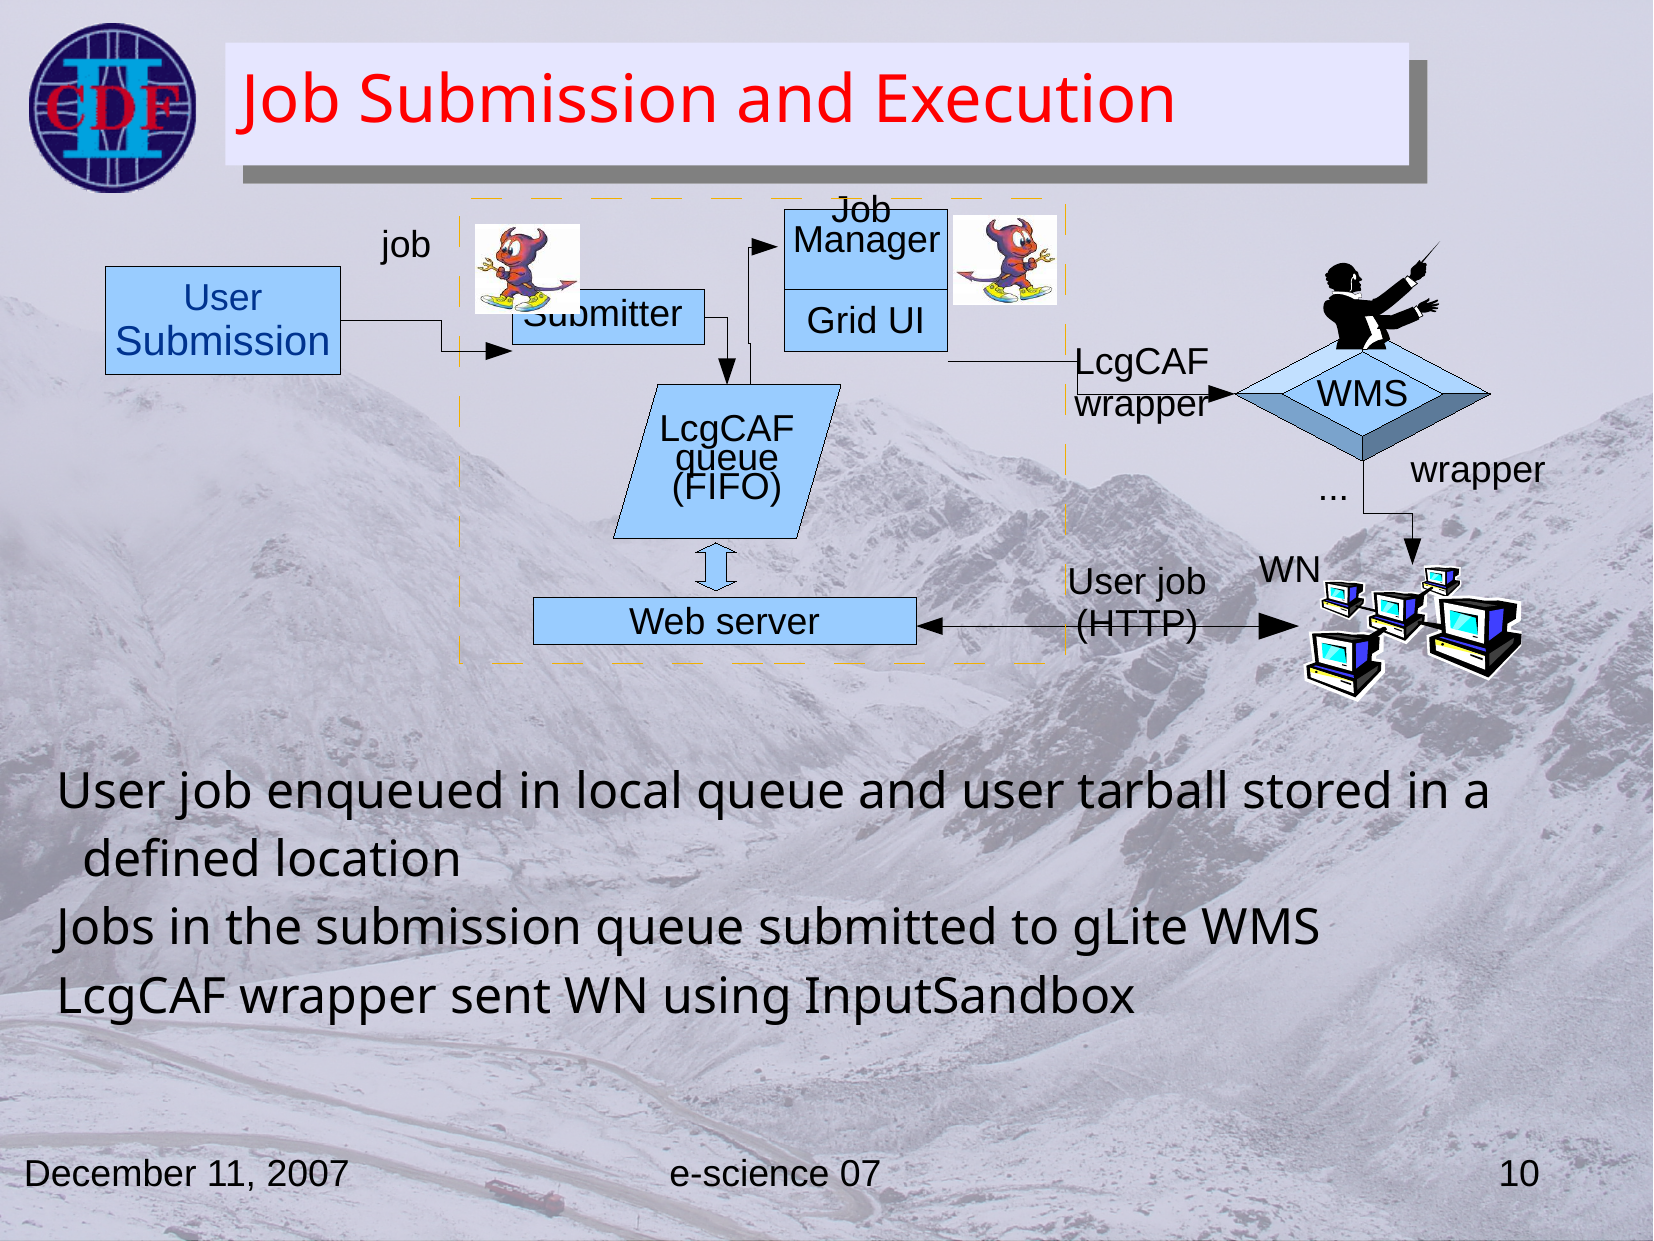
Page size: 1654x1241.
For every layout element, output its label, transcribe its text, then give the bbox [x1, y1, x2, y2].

text_box December 11, 2007 [11, 1144, 362, 1229]
text_box e-science 07 [655, 1144, 896, 1229]
text_box Web server [533, 597, 917, 645]
text_box Data Movement: In Progress [1363, 350, 1489, 394]
text_box ... [1303, 458, 1372, 540]
text_box WN [1244, 541, 1344, 622]
text_box WMS [1284, 352, 1441, 435]
text_box User job (HTTP) [1052, 627, 1239, 698]
text_box User job enqueued in local queue and user tarball stored in a defined location Jobs in the submission queue submitted to gLite WMS LcgCAF wrapper sent WN using InputSandbox [28, 747, 1580, 1041]
text_box LcgCAF wrapper [1059, 333, 1242, 478]
text_box User job (HTTP) [1052, 553, 1239, 626]
text_box <number> [1483, 1145, 1653, 1229]
text_box Job Submission and Execution [225, 42, 1410, 166]
picture [953, 215, 1057, 305]
text_box User Submission [105, 266, 341, 375]
text_box job [366, 215, 457, 297]
text_box [0, 0, 1653, 1241]
picture [29, 23, 198, 193]
text_box wrapper [1395, 441, 1567, 522]
text_box LcgCAF queue (FIFO) [613, 384, 841, 539]
chart [1323, 241, 1441, 350]
picture [1303, 564, 1522, 702]
text_box Grid UI [784, 289, 948, 352]
text_box Job Manager [778, 192, 956, 302]
picture [475, 224, 580, 314]
text_box Submitter [507, 285, 711, 356]
